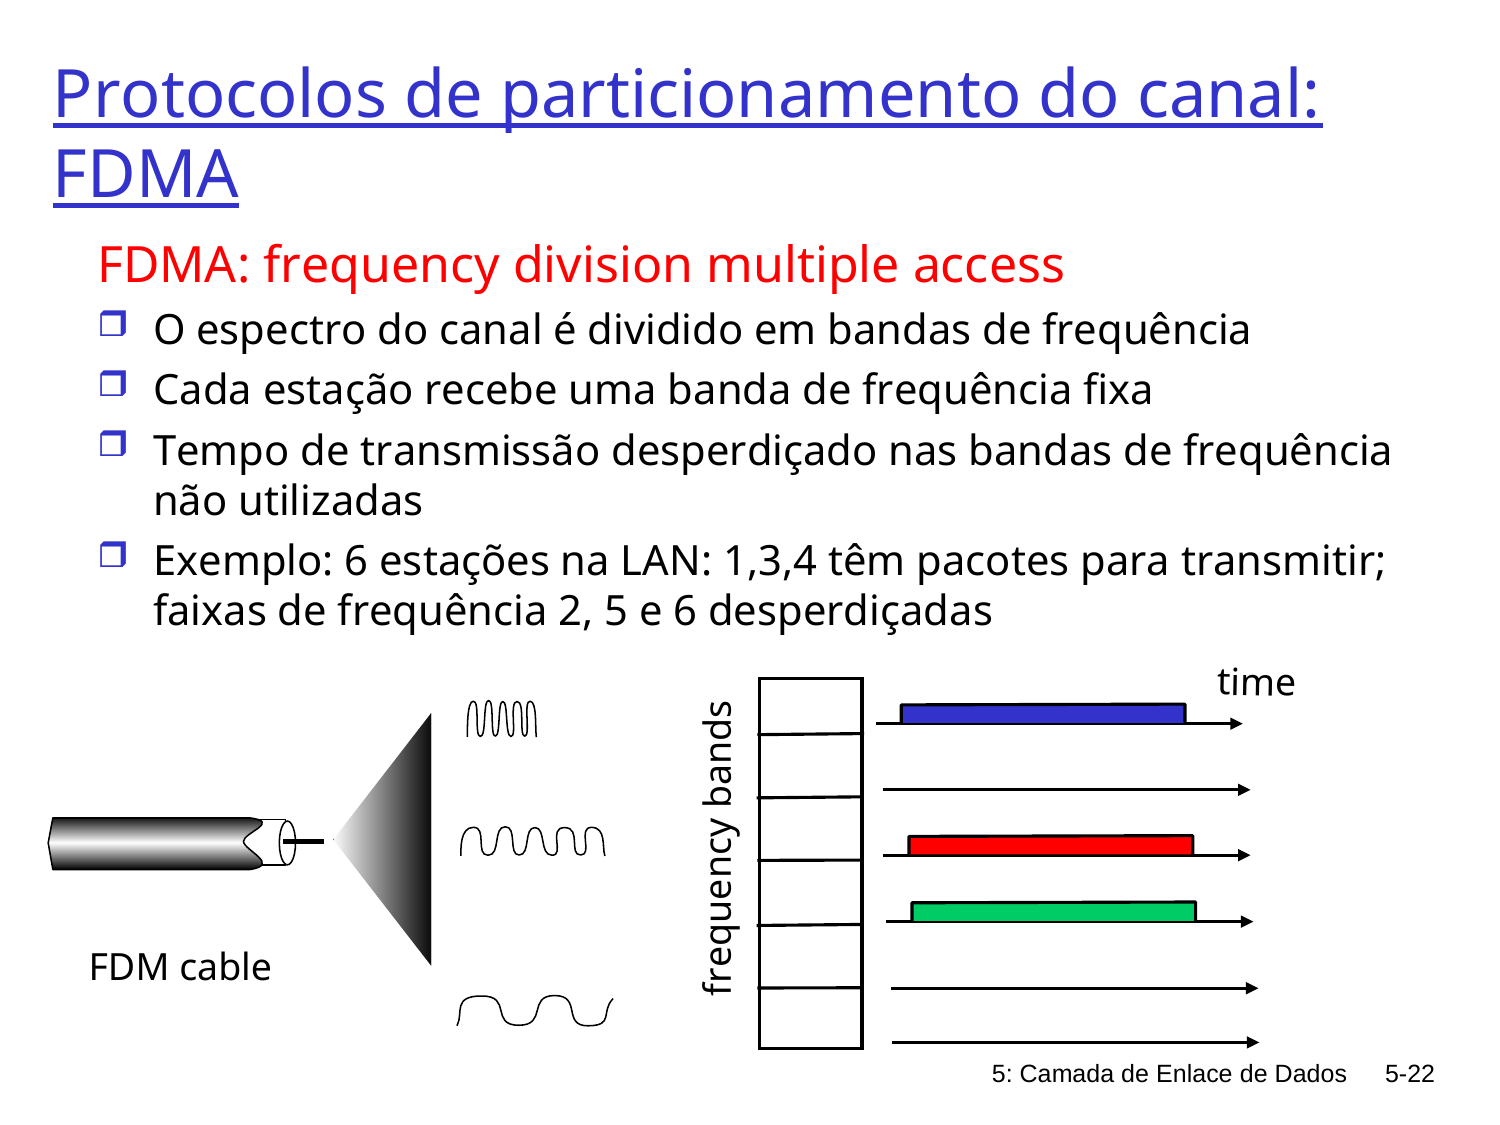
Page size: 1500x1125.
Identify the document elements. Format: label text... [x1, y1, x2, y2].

text_box [759, 678, 862, 733]
text_box 5: Camada de Enlace de Dados [837, 1050, 1339, 1125]
text_box [759, 862, 862, 923]
text_box time [1201, 649, 1313, 712]
text_box [901, 704, 1185, 723]
text_box [911, 902, 1196, 921]
text_box 5-<número> [1339, 1050, 1451, 1125]
text_box [48, 817, 296, 870]
text_box [333, 713, 432, 966]
title Protocolos de particionamento do canal: FDMA [37, 37, 1454, 225]
text_box [909, 835, 1193, 855]
text_box [759, 990, 862, 1049]
text_box frequency bands [685, 685, 747, 1011]
list FDMA: frequency division multiple access O espectro do canal é dividido em bandas de frequência Cada estação recebe uma banda de frequência fixa Tempo de transmissão desperdiçado nas bandas de frequência não utilizadas Exemplo: 6 estações na LAN: 1,3,4 têm pacotes para transmitir; faixas de frequência 2, 5 e 6 desperdiçadas [82, 224, 1432, 988]
text_box [759, 736, 862, 796]
text_box [759, 799, 862, 858]
text_box FDM cable [73, 935, 288, 997]
text_box [759, 927, 862, 986]
